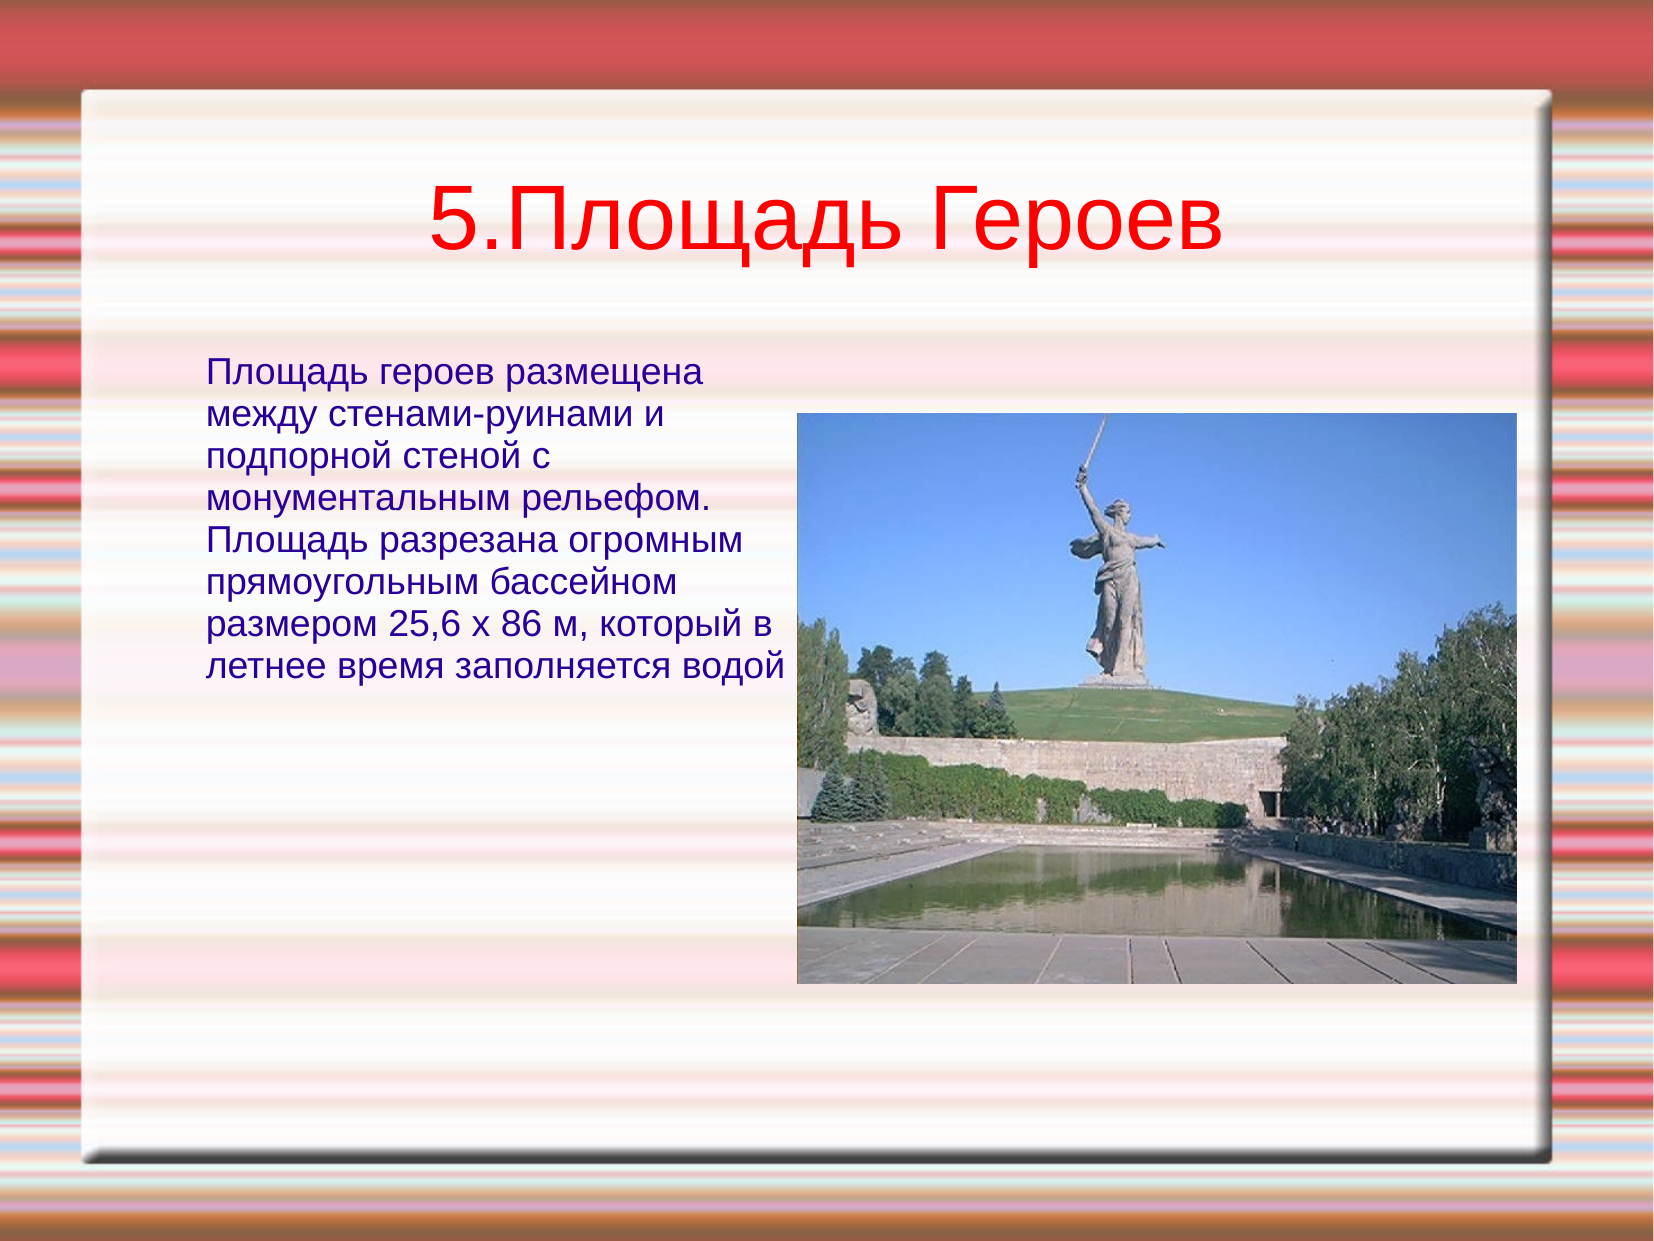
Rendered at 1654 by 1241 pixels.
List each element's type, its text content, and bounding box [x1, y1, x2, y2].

picture [0, 0, 1654, 1241]
title 5.Площадь Героев [121, 122, 1534, 315]
list Площадь героев размещена между стенами-руинами и подпорной стеной с монументальным рельефом. Площадь разрезана огромным прямоугольным бассейном размером 25,6 х 86 м, который в летнее время заполняется водой [134, 350, 809, 1118]
